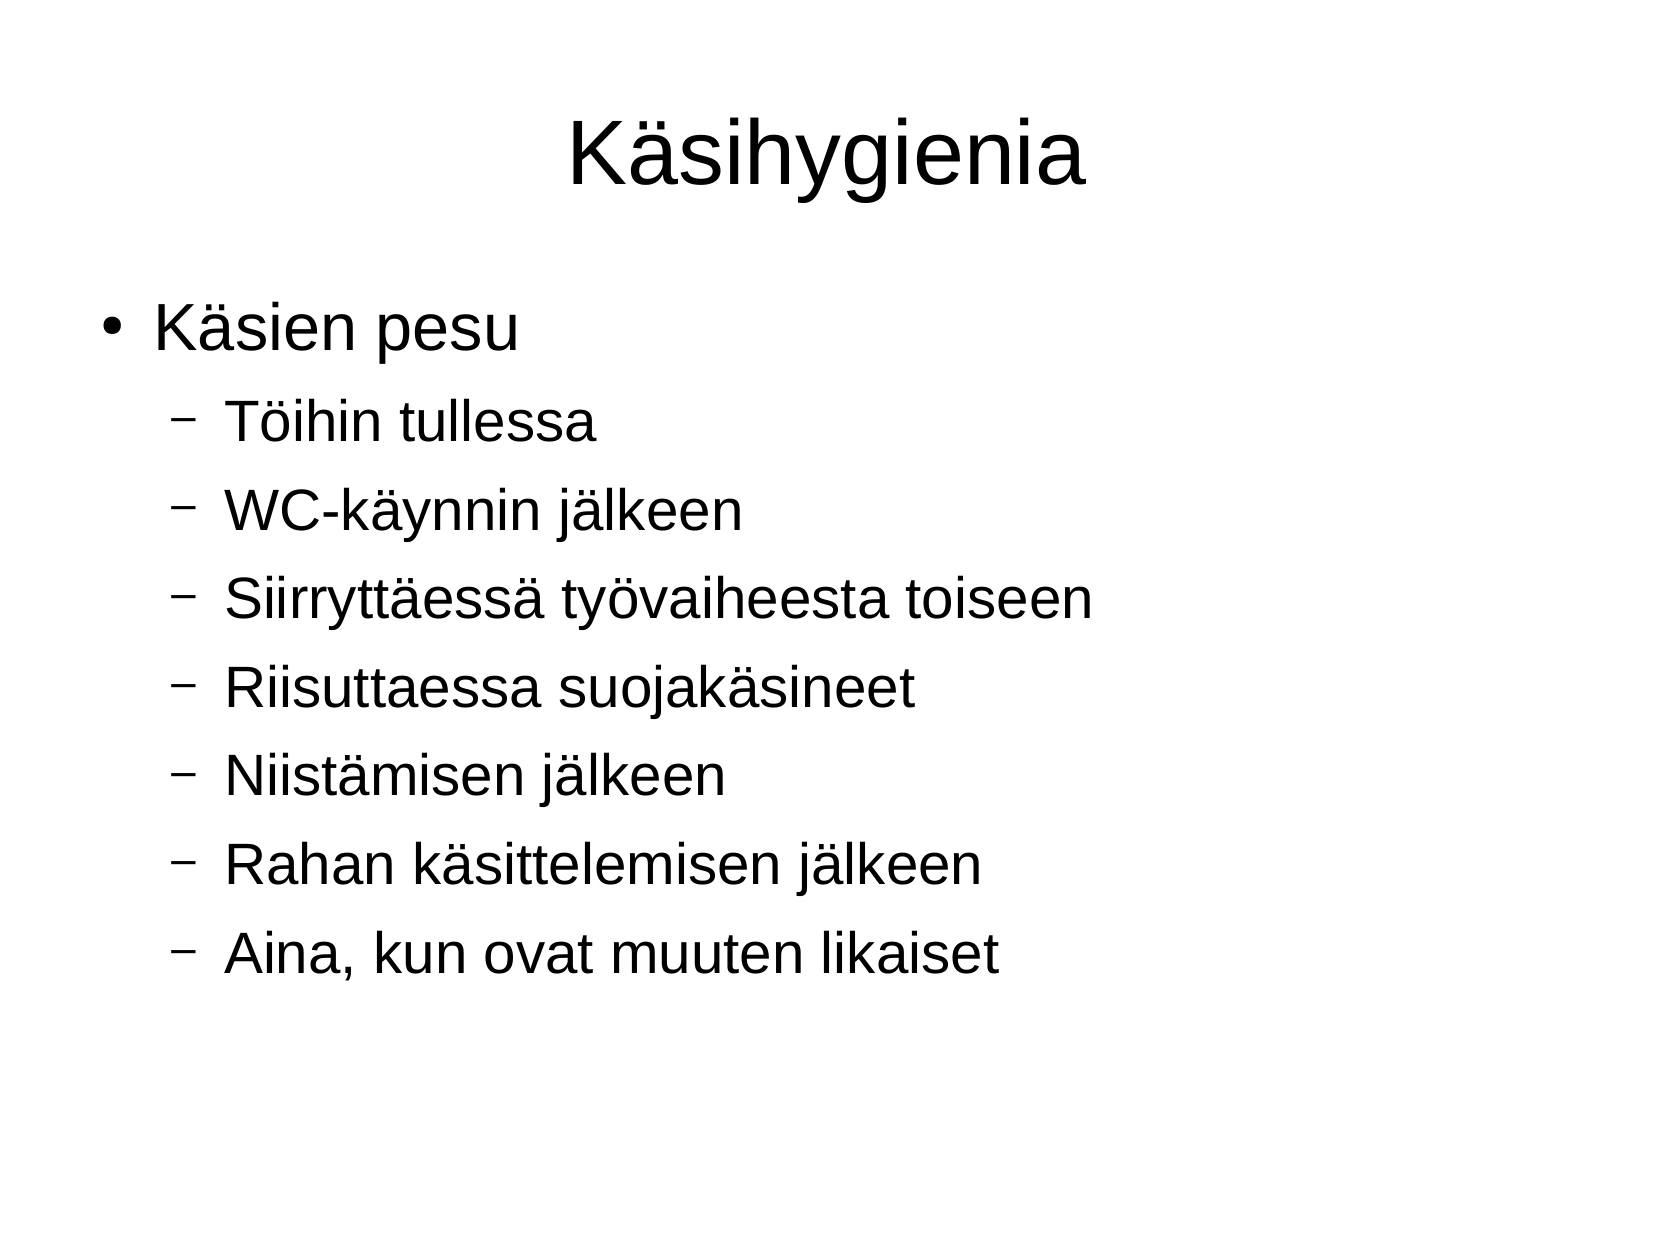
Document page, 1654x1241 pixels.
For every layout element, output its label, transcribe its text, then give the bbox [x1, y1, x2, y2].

title Käsihygienia [82, 49, 1571, 257]
list Käsien pesu Töihin tullessa WC-käynnin jälkeen Siirryttäessä työvaiheesta toiseen Riisuttaessa suojakäsineet Niistämisen jälkeen Rahan käsittelemisen jälkeen Aina, kun ovat muuten likaiset [82, 290, 1571, 1010]
